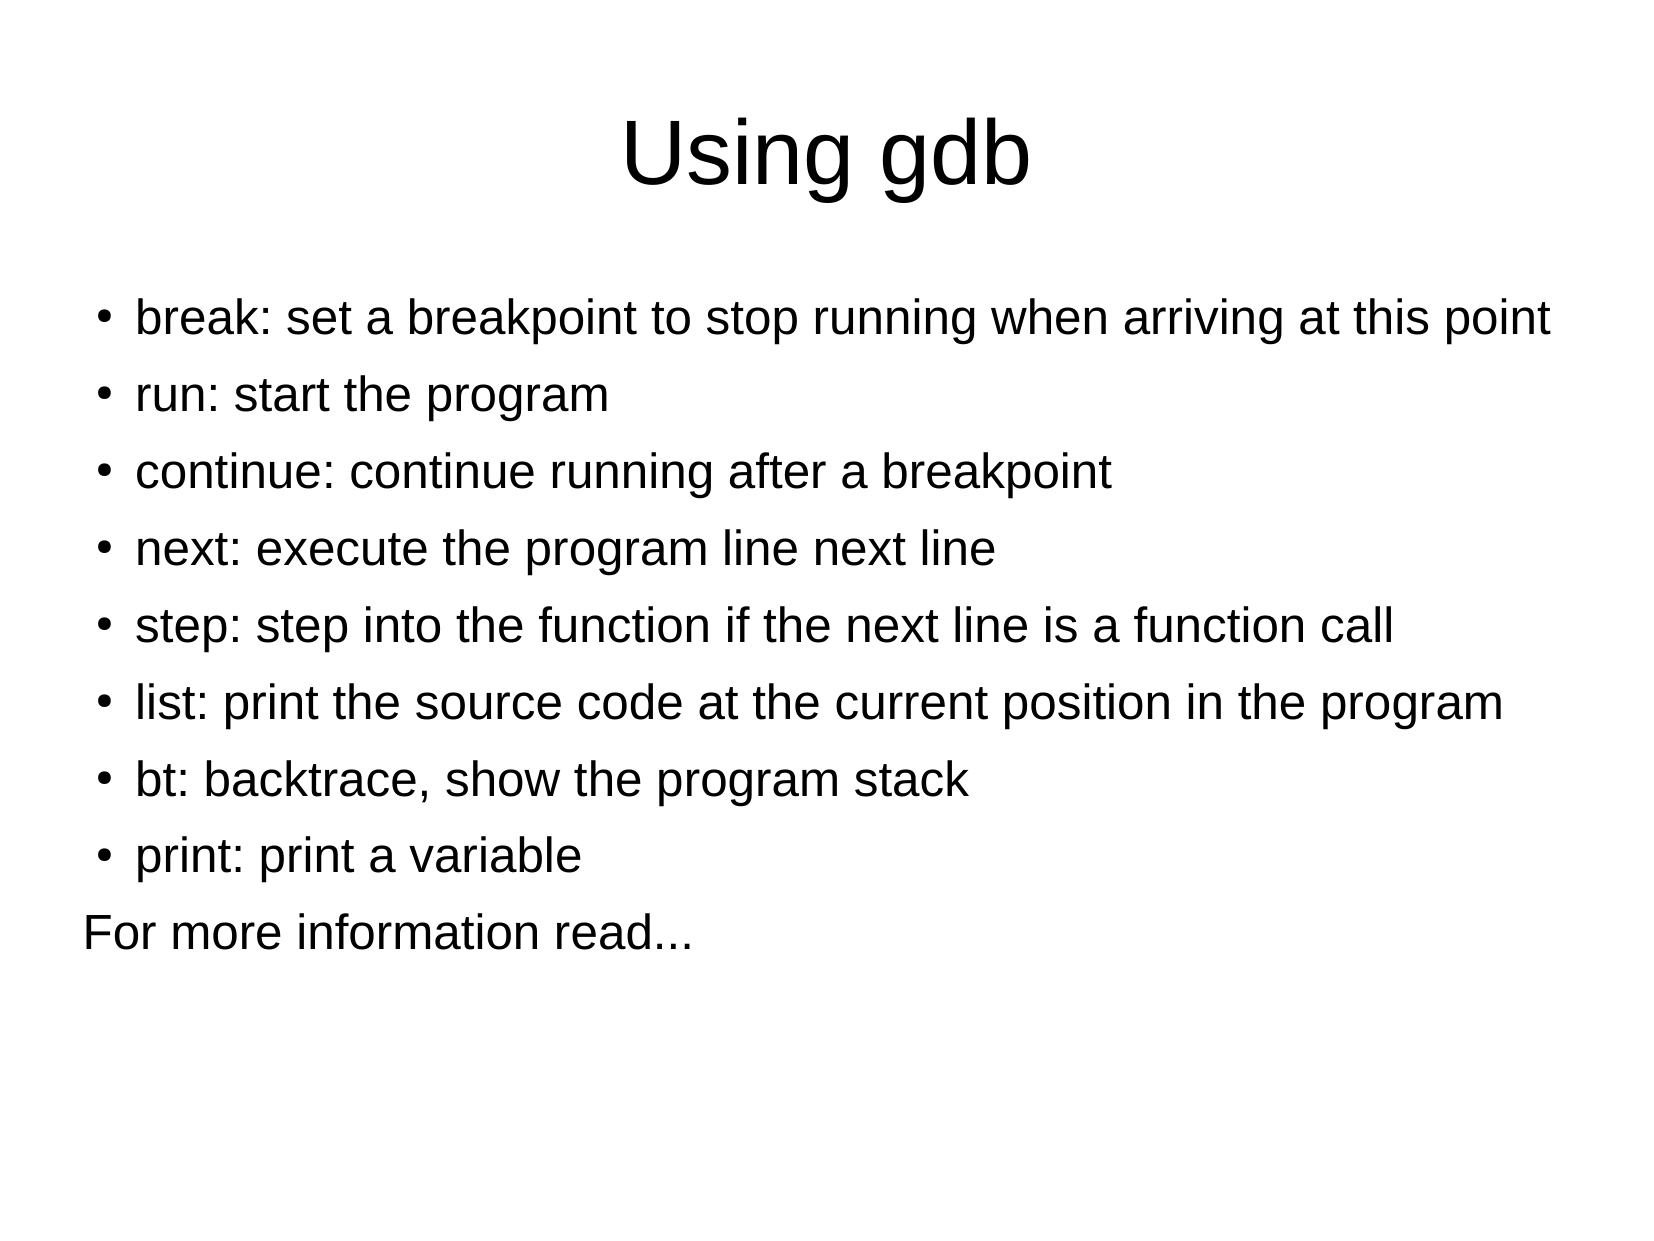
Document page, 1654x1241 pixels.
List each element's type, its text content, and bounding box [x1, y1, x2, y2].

list break: set a breakpoint to stop running when arriving at this point run: start the program continue: continue running after a breakpoint next: execute the program line next line step: step into the function if the next line is a function call list: print the source code at the current position in the program bt: backtrace, show the program stack print: print a variable For more information read... [82, 290, 1571, 1010]
title Using gdb [82, 49, 1571, 257]
